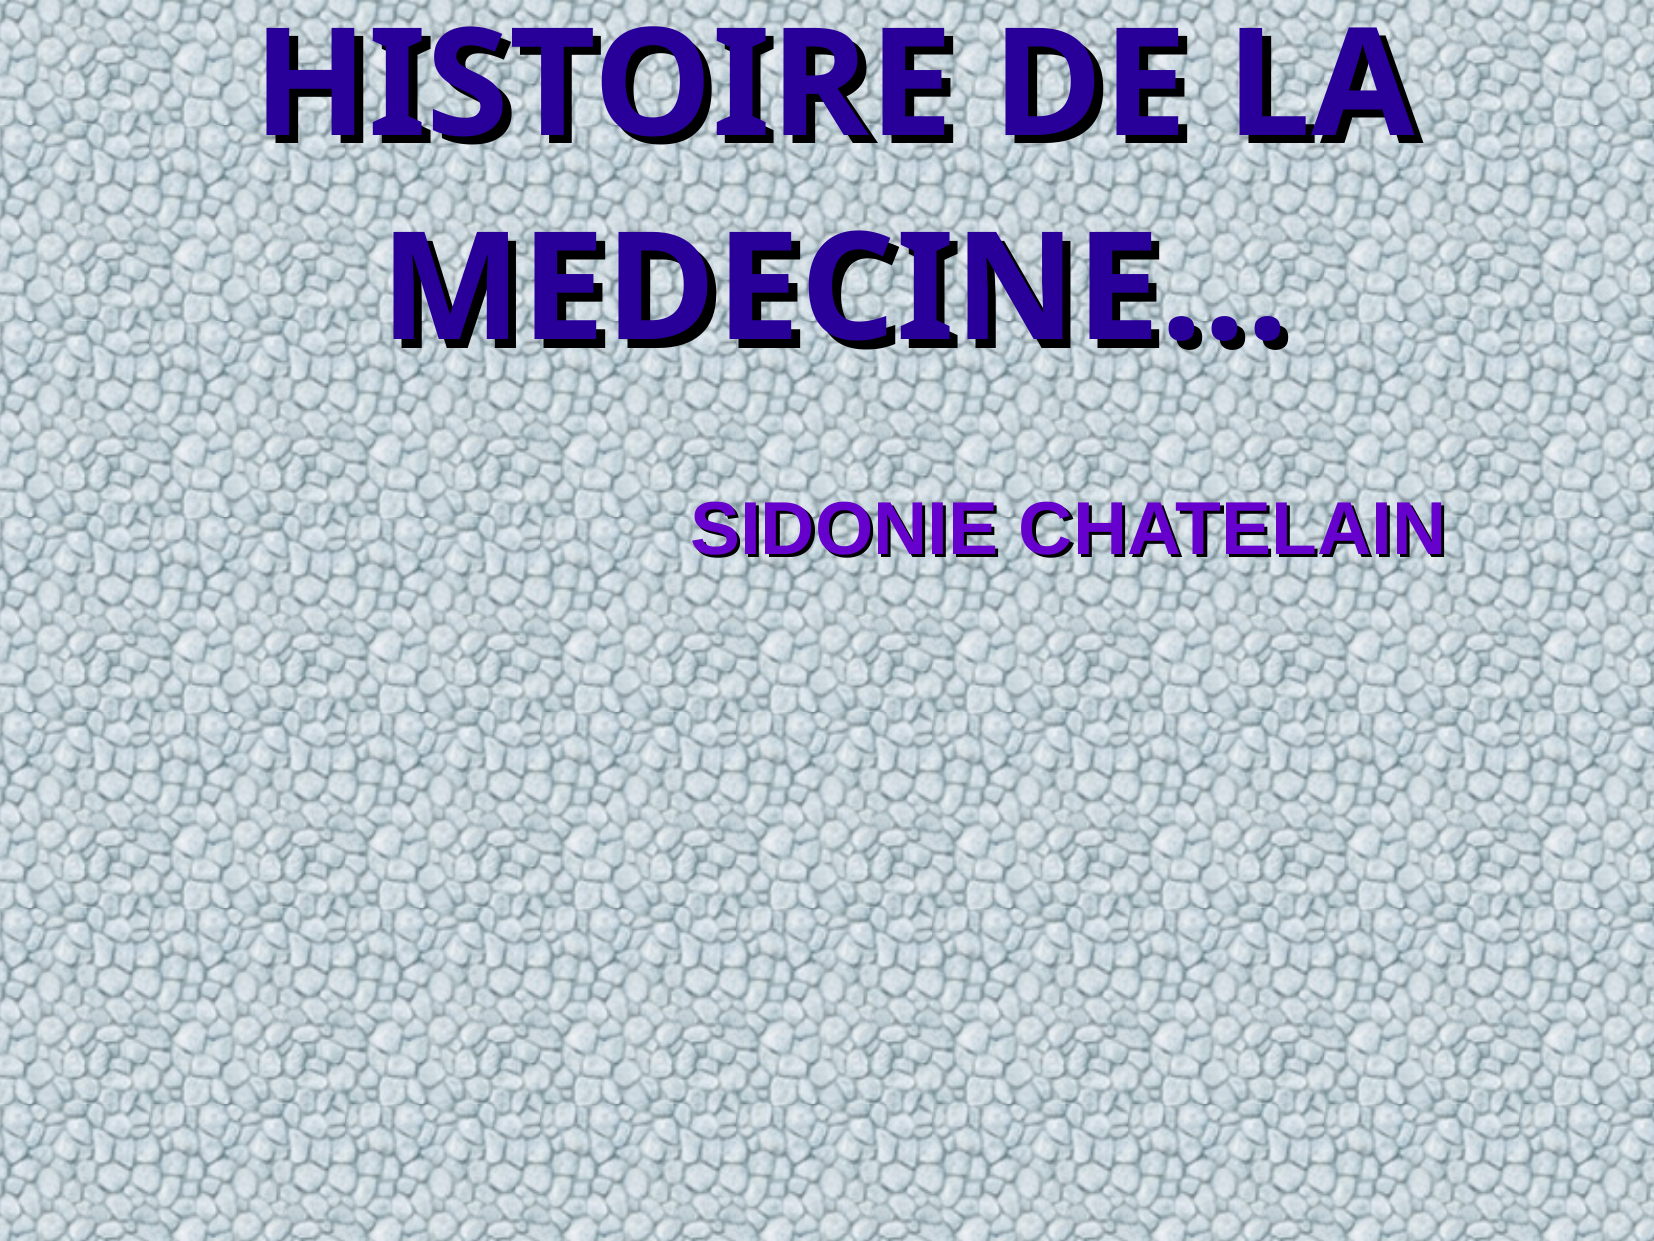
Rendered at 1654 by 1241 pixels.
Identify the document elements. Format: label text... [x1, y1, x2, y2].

text_box HISTOIRE DE LA MEDECINE... SIDONIE CHATELAIN [0, 0, 1654, 1241]
